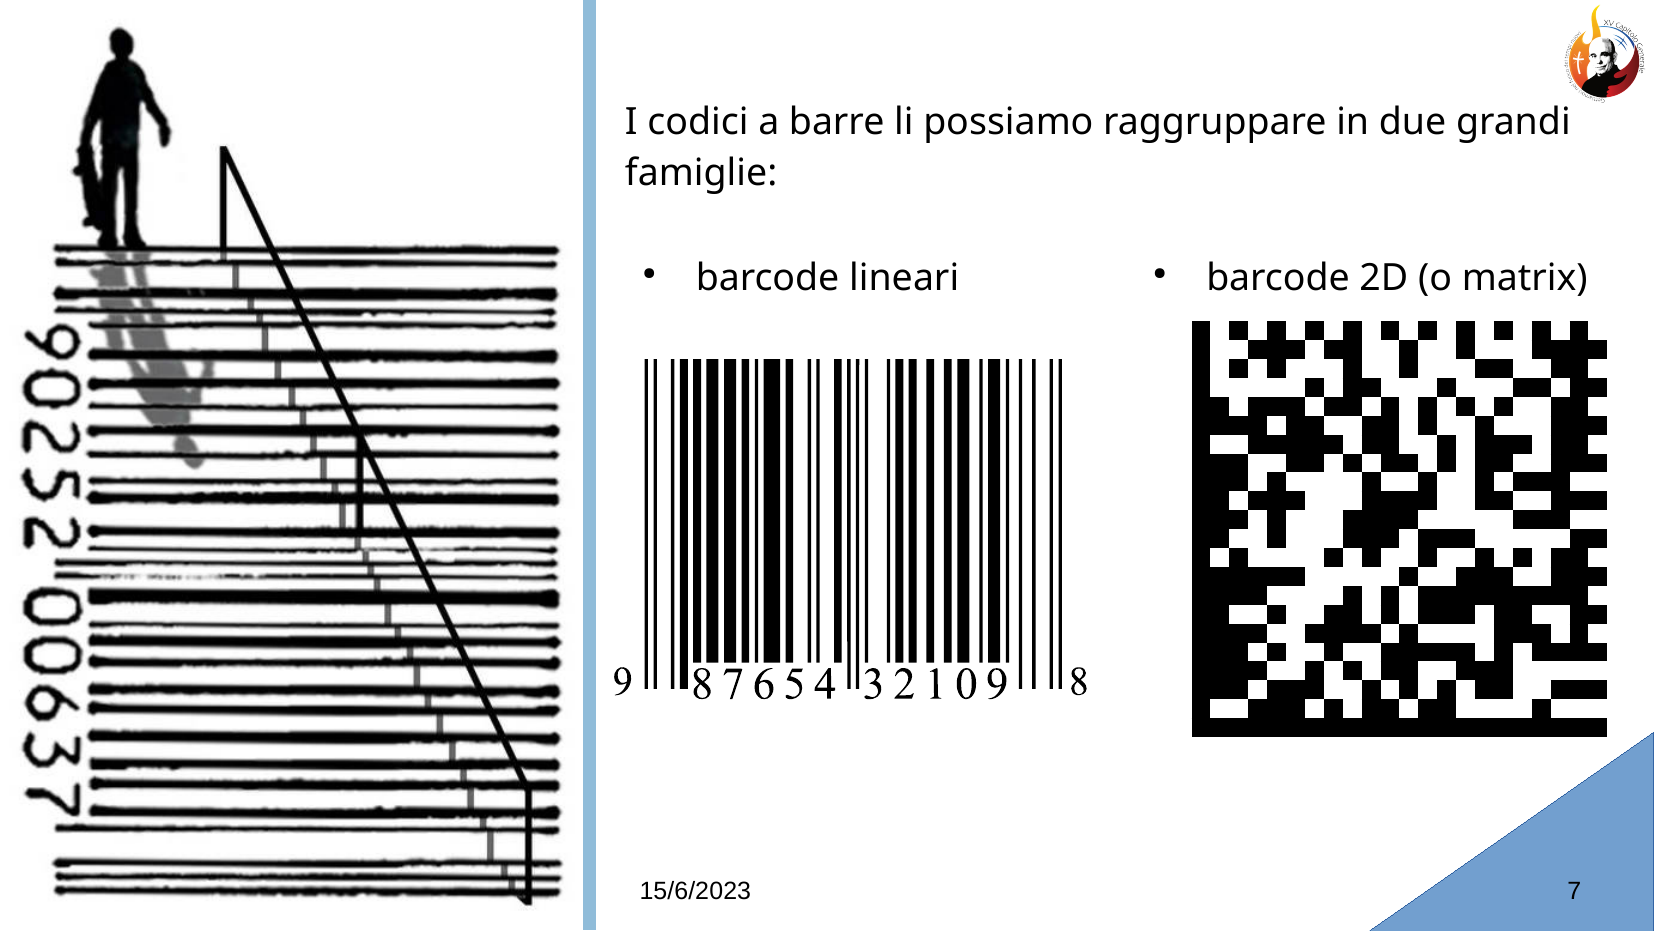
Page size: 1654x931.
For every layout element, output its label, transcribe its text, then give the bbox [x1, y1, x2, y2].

picture [0, 0, 583, 931]
picture [1163, 292, 1636, 766]
picture [1563, 4, 1646, 103]
list barcode 2D (o matrix) [1135, 253, 1622, 771]
title I codici a barre li possiamo raggruppare in due grandi famiglie: [624, 94, 1621, 208]
picture [614, 359, 1087, 700]
list barcode lineari [624, 253, 1111, 771]
